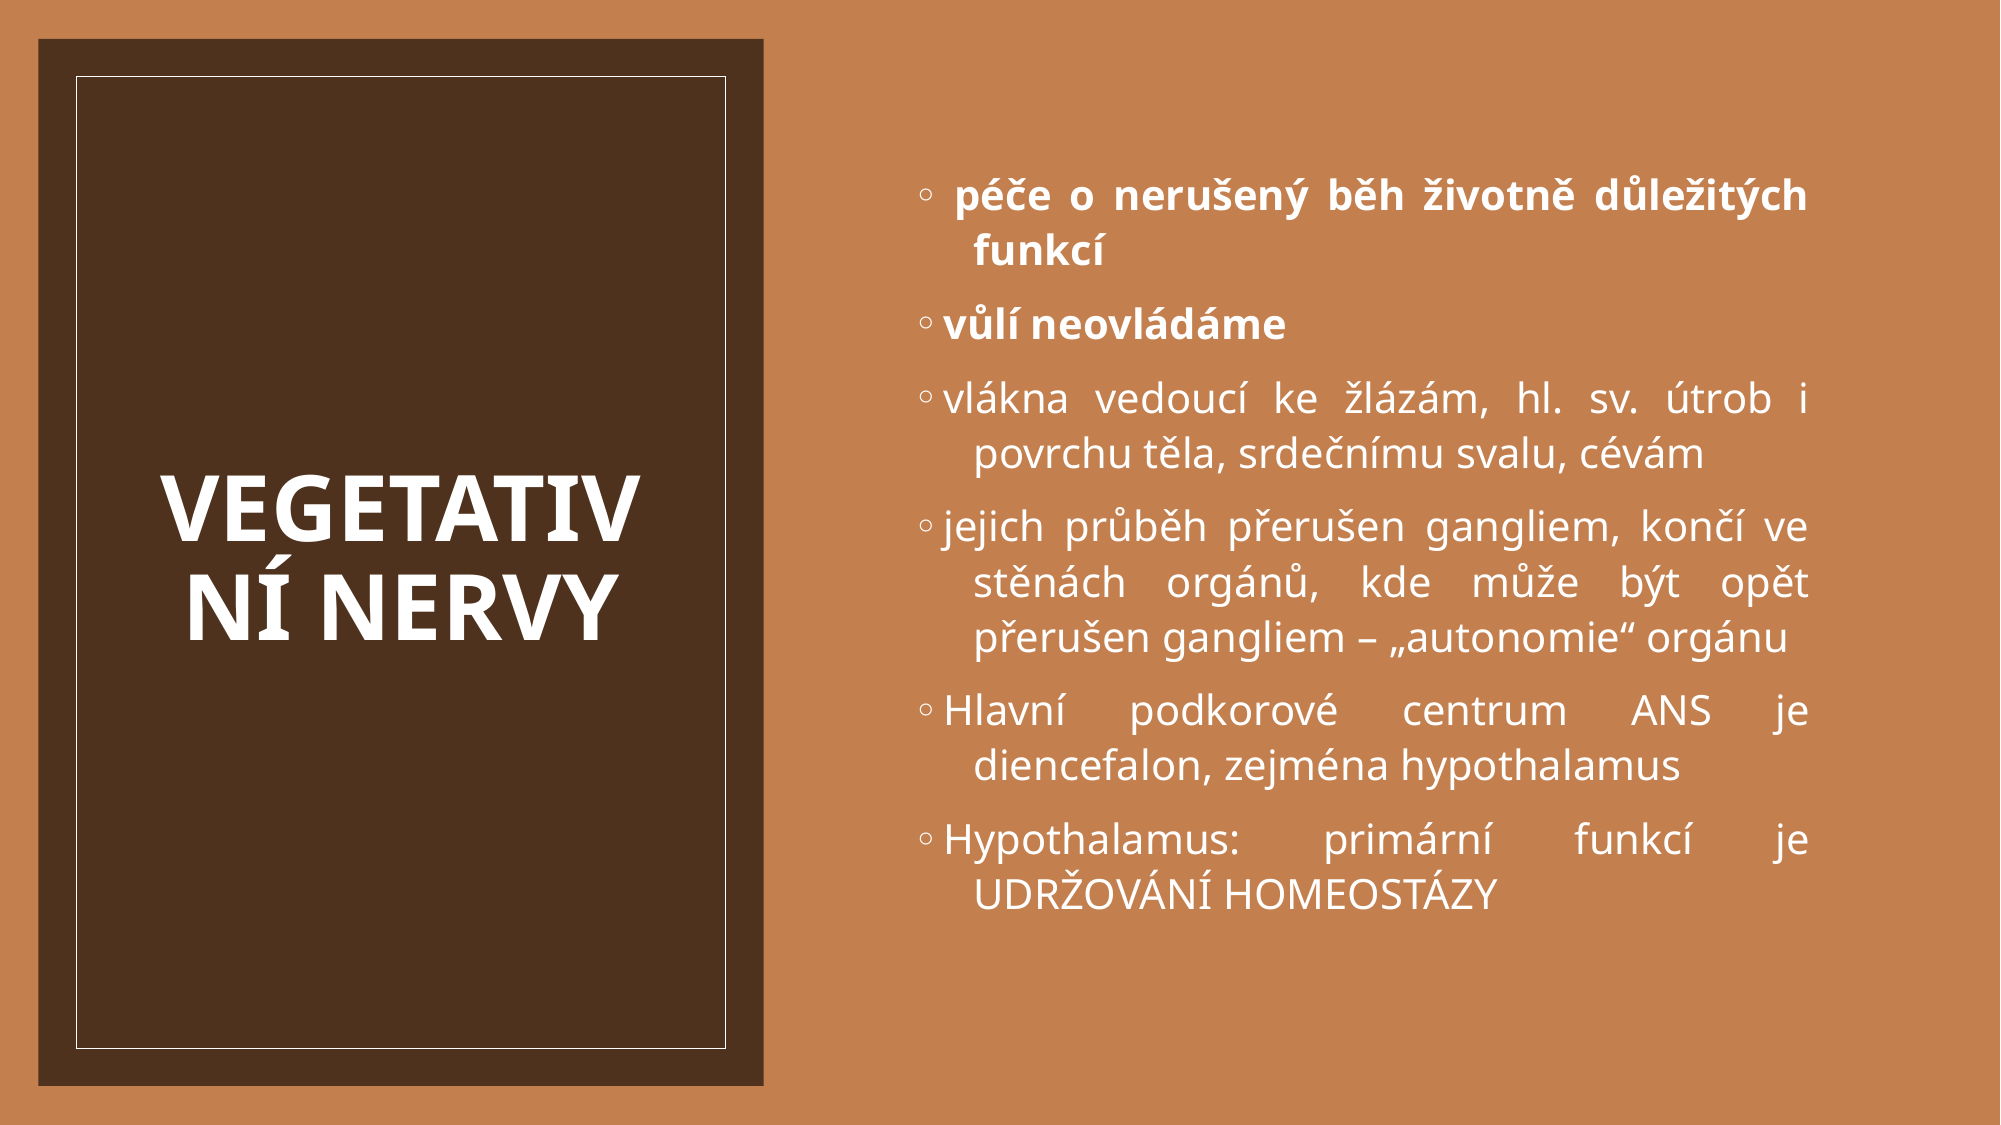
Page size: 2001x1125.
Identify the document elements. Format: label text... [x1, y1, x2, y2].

list péče o nerušený běh životně důležitých funkcí vůlí neovládáme vlákna vedoucí ke žlázám, hl. sv. útrob i povrchu těla, srdečnímu svalu, cévám jejich průběh přerušen gangliem, končí ve stěnách orgánů, kde může být opět přerušen gangliem – „autonomie“ orgánu Hlavní podkorové centrum ANS je diencefalon, zejména hypothalamus Hypothalamus: primární funkcí je UDRŽOVÁNÍ HOMEOSTÁZY [898, 91, 1825, 991]
text_box [0, 0, 2000, 1125]
title VEGETATIVNÍ NERVY [110, 143, 692, 980]
